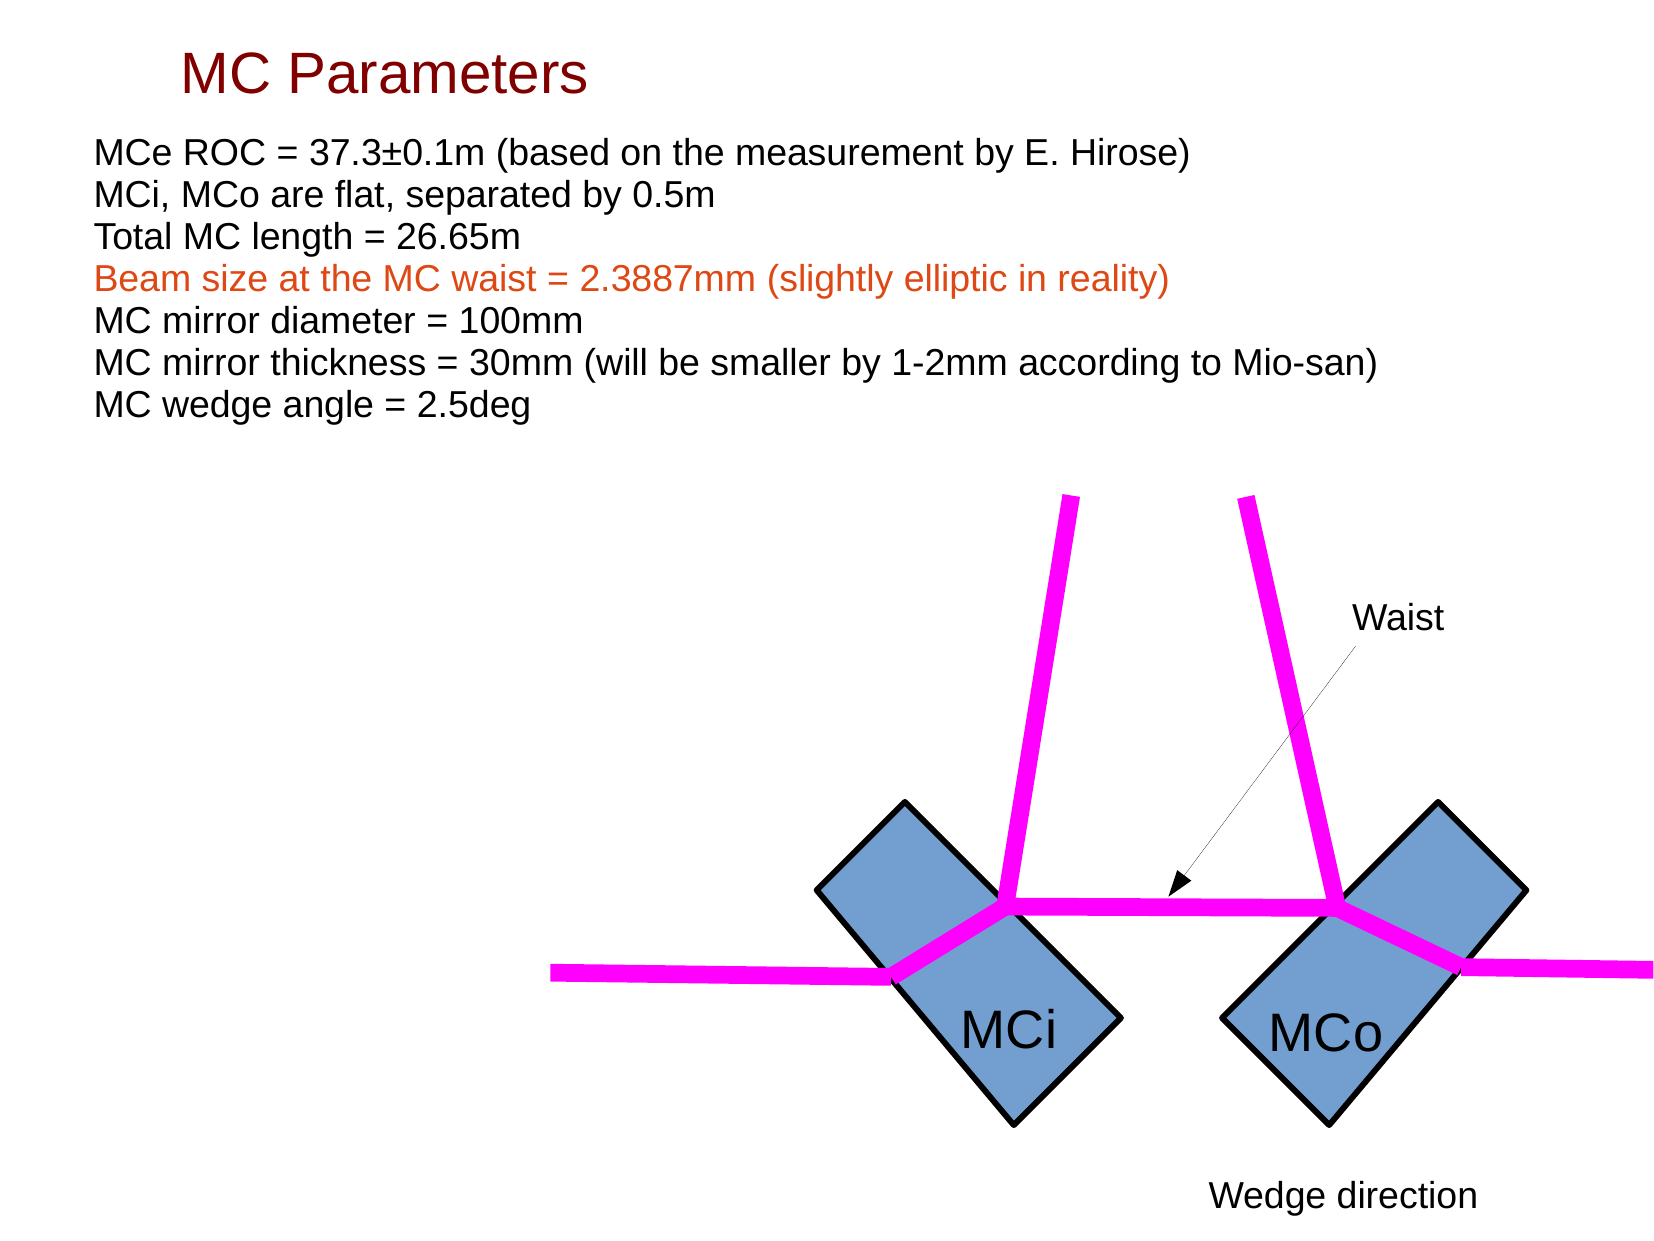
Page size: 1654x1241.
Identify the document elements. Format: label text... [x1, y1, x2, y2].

text_box MCo [1254, 995, 1399, 1071]
text_box [1222, 917, 1456, 1050]
text_box [966, 1069, 1070, 1126]
text_box [896, 916, 1121, 1066]
text_box MCe ROC = 37.3±0.1m (based on the measurement by E. Hirose) MCi, MCo are flat, separated by 0.5m Total MC length = 26.65m Beam size at the MC waist = 2.3887mm (slightly elliptic in reality) MC mirror diameter = 100mm MC mirror thickness = 30mm (will be smaller by 1-2mm according to Mio-san) MC wedge angle = 2.5deg [78, 123, 1394, 433]
text_box [816, 801, 998, 967]
text_box [1275, 1071, 1375, 1126]
text_box Waist [1337, 589, 1460, 647]
text_box Wedge direction [1193, 1166, 1493, 1224]
text_box MCi [946, 992, 1073, 1069]
text_box [1344, 801, 1527, 958]
text_box MC Parameters [166, 33, 605, 114]
